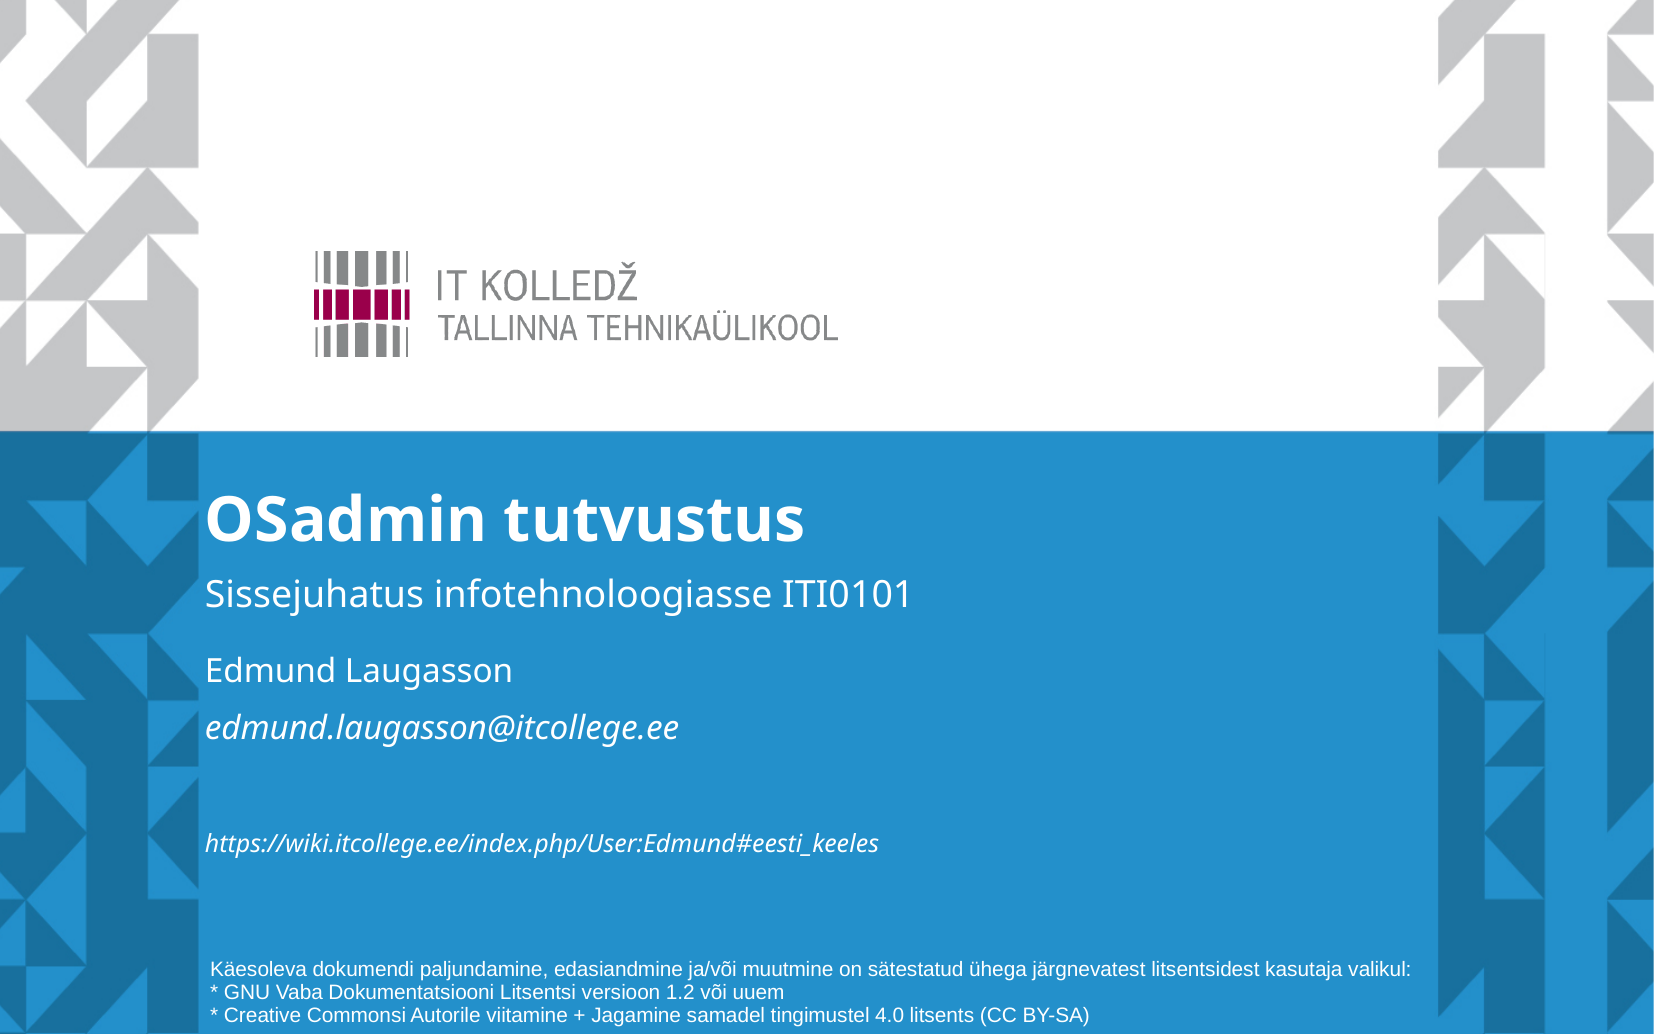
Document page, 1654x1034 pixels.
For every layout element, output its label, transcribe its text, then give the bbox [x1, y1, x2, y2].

list OSadmin tutvustus Sissejuhatus infotehnoloogiasse ITI0101 [205, 487, 1436, 655]
list Edmund Laugasson edmund.laugasson@itcollege.ee https://wiki.itcollege.ee/index.php/User:Edmund#eesti_keeles [205, 654, 1172, 890]
picture [0, 0, 1654, 1034]
